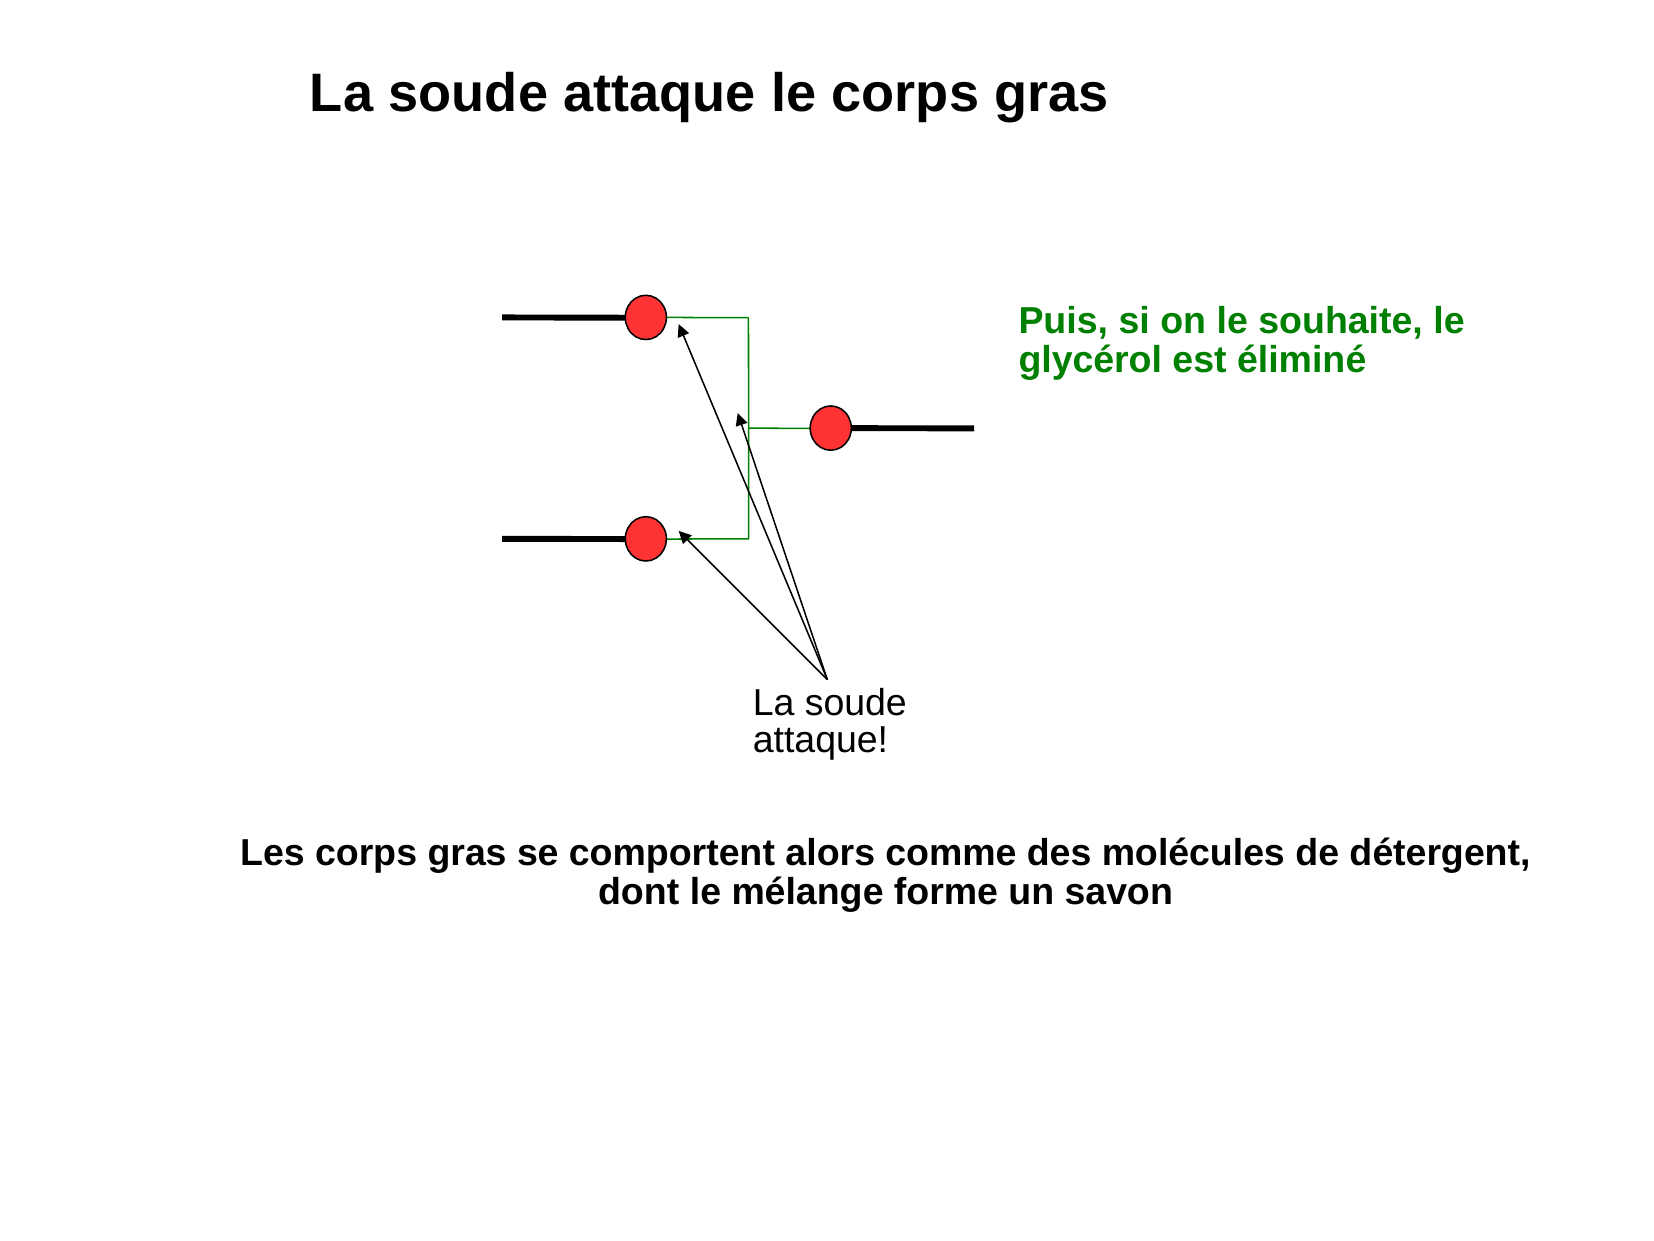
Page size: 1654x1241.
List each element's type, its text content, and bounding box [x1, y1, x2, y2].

text_box Les corps gras se comportent alors comme des molécules de détergent, dont le mélange forme un savon [177, 826, 1595, 920]
text_box [625, 516, 667, 562]
text_box [625, 295, 667, 340]
text_box Puis, si on le souhaite, le glycérol est éliminé [1003, 295, 1536, 389]
text_box La soude attaque! [738, 679, 1004, 773]
text_box La soude attaque le corps gras [295, 59, 1270, 131]
text_box [810, 405, 852, 451]
